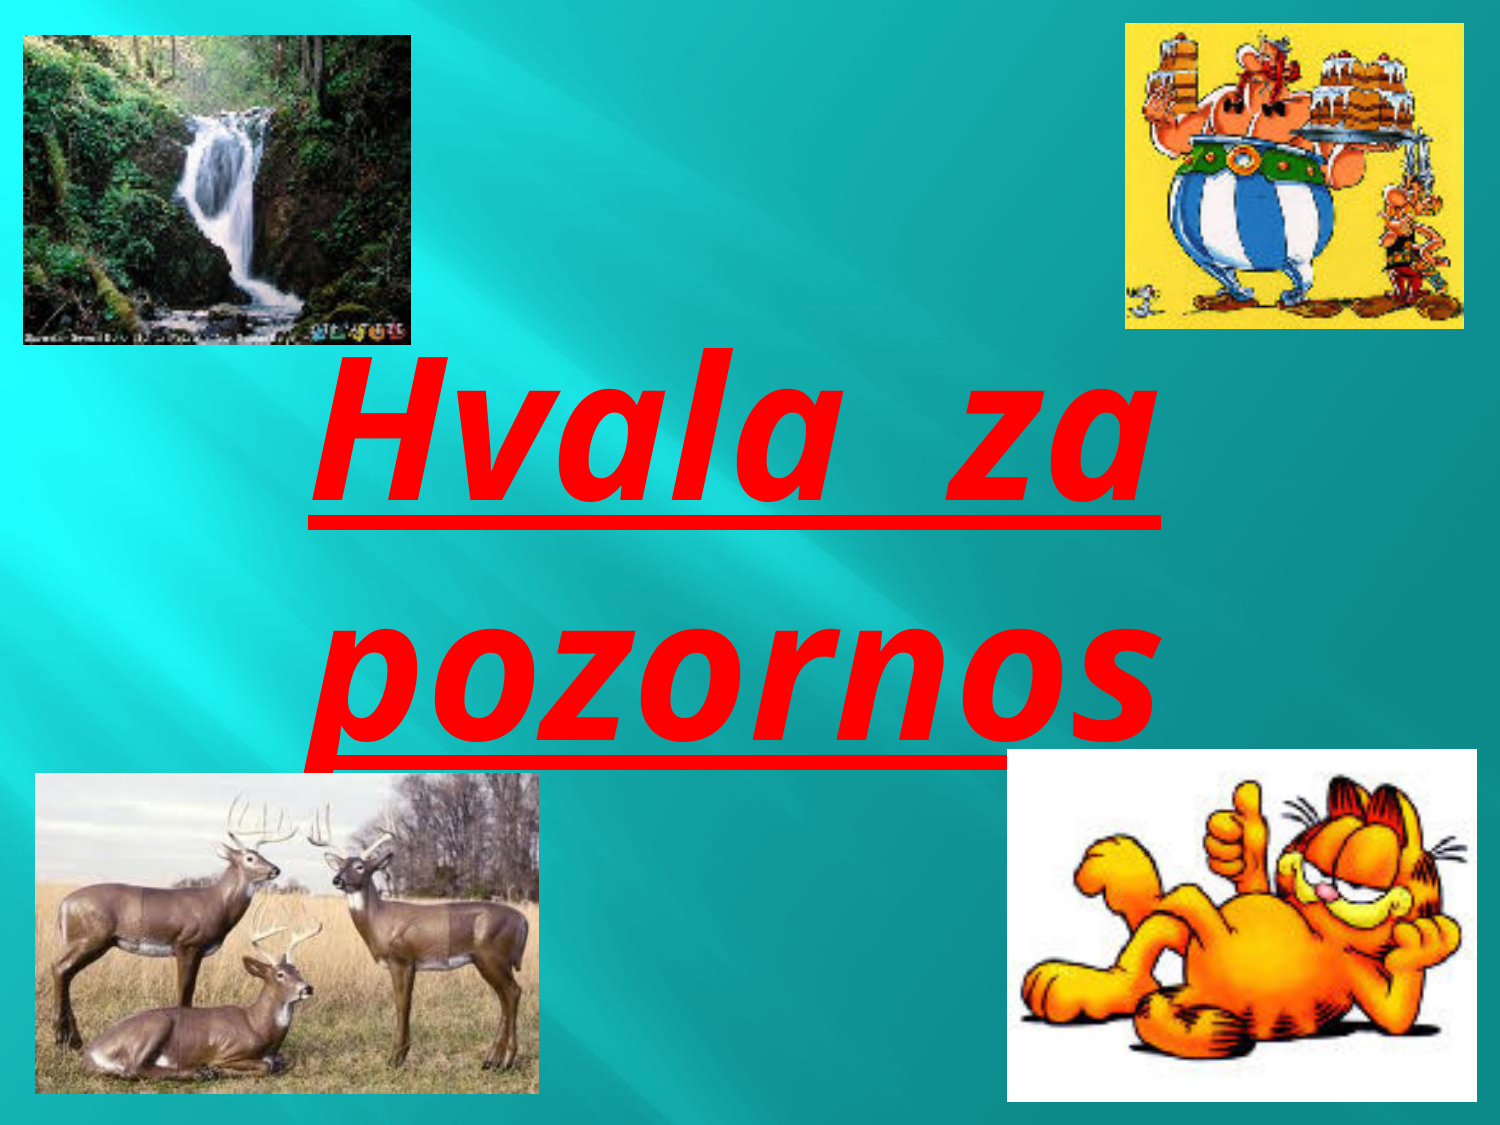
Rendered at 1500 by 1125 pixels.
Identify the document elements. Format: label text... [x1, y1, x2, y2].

picture [0, 0, 1500, 1125]
text_box Hvala za pozornost! [348, 653, 387, 718]
text_box Hvala za pozornost! [292, 292, 1219, 773]
text_box Hvala za pozornost! [333, 770, 1007, 1028]
